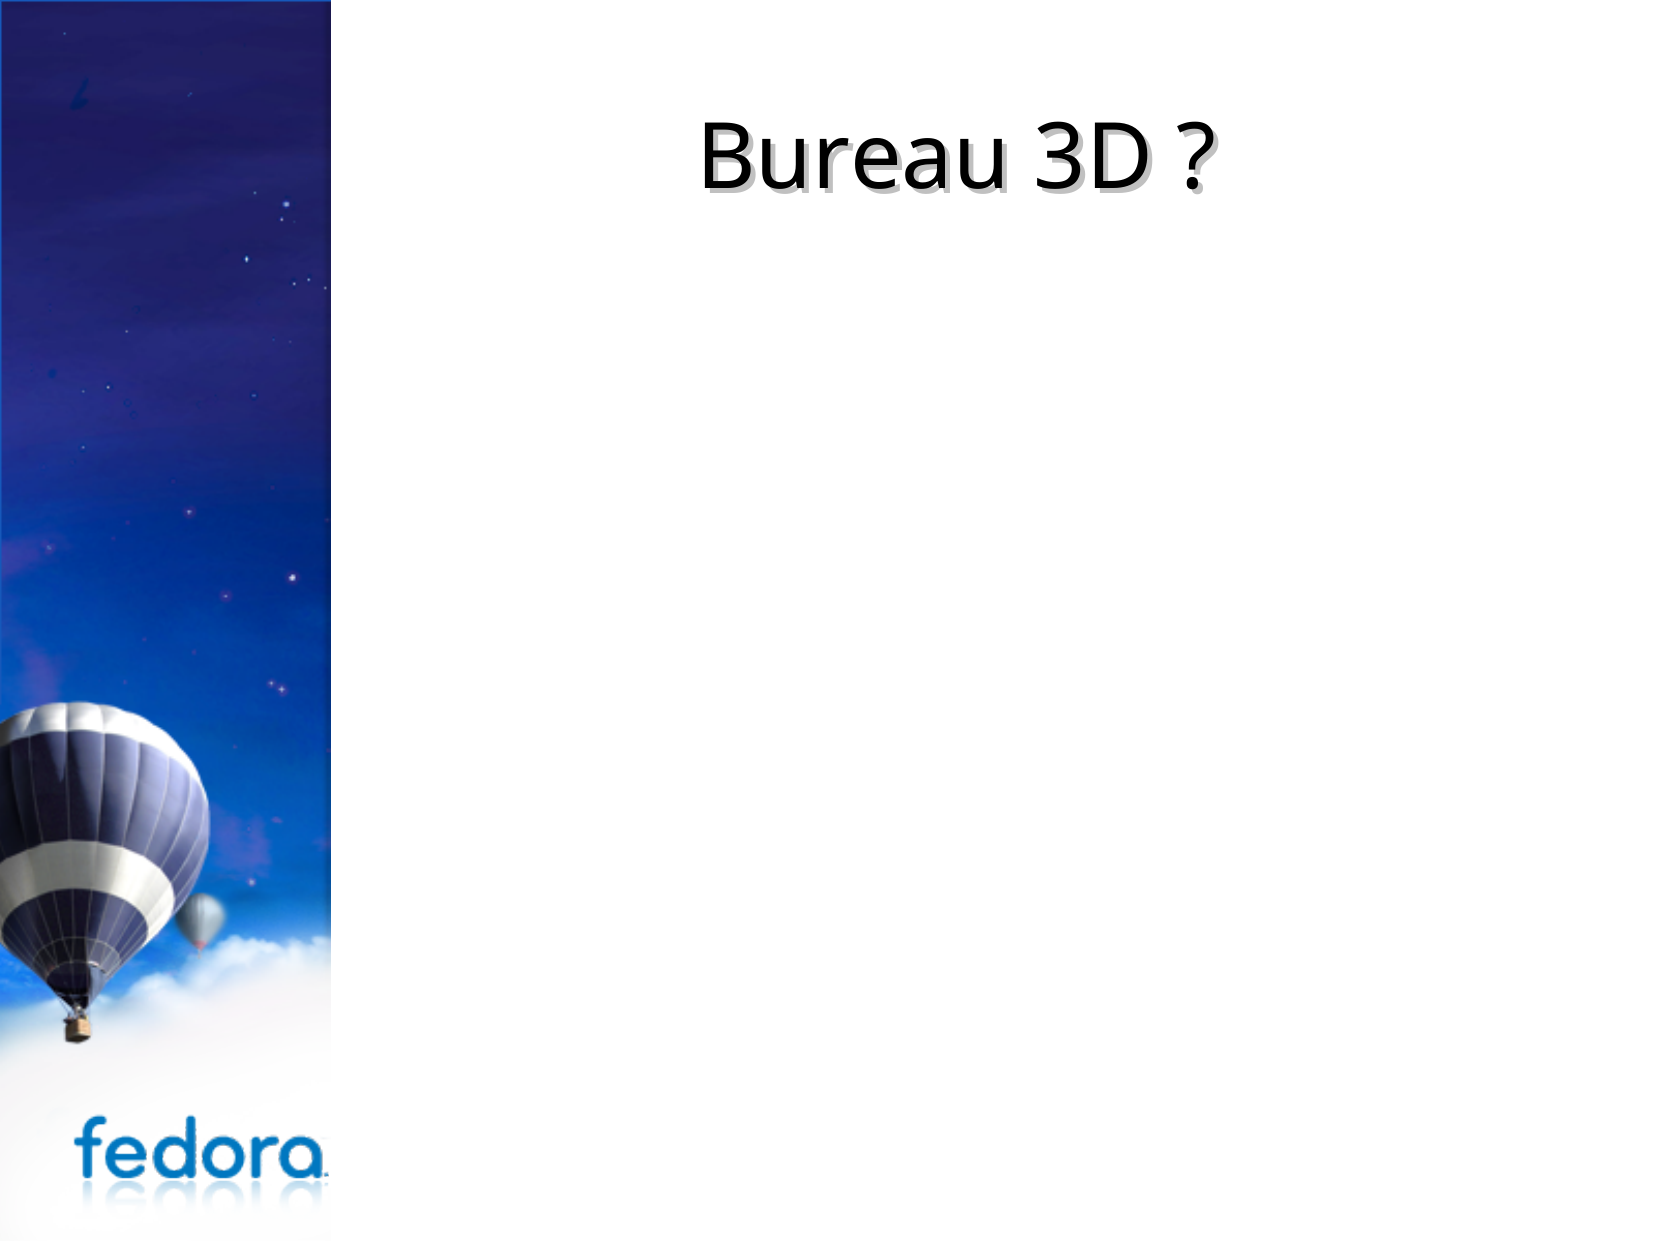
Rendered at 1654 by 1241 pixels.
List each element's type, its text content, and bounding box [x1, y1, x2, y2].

picture [0, 0, 331, 1241]
title Bureau 3D ? [331, 49, 1571, 257]
